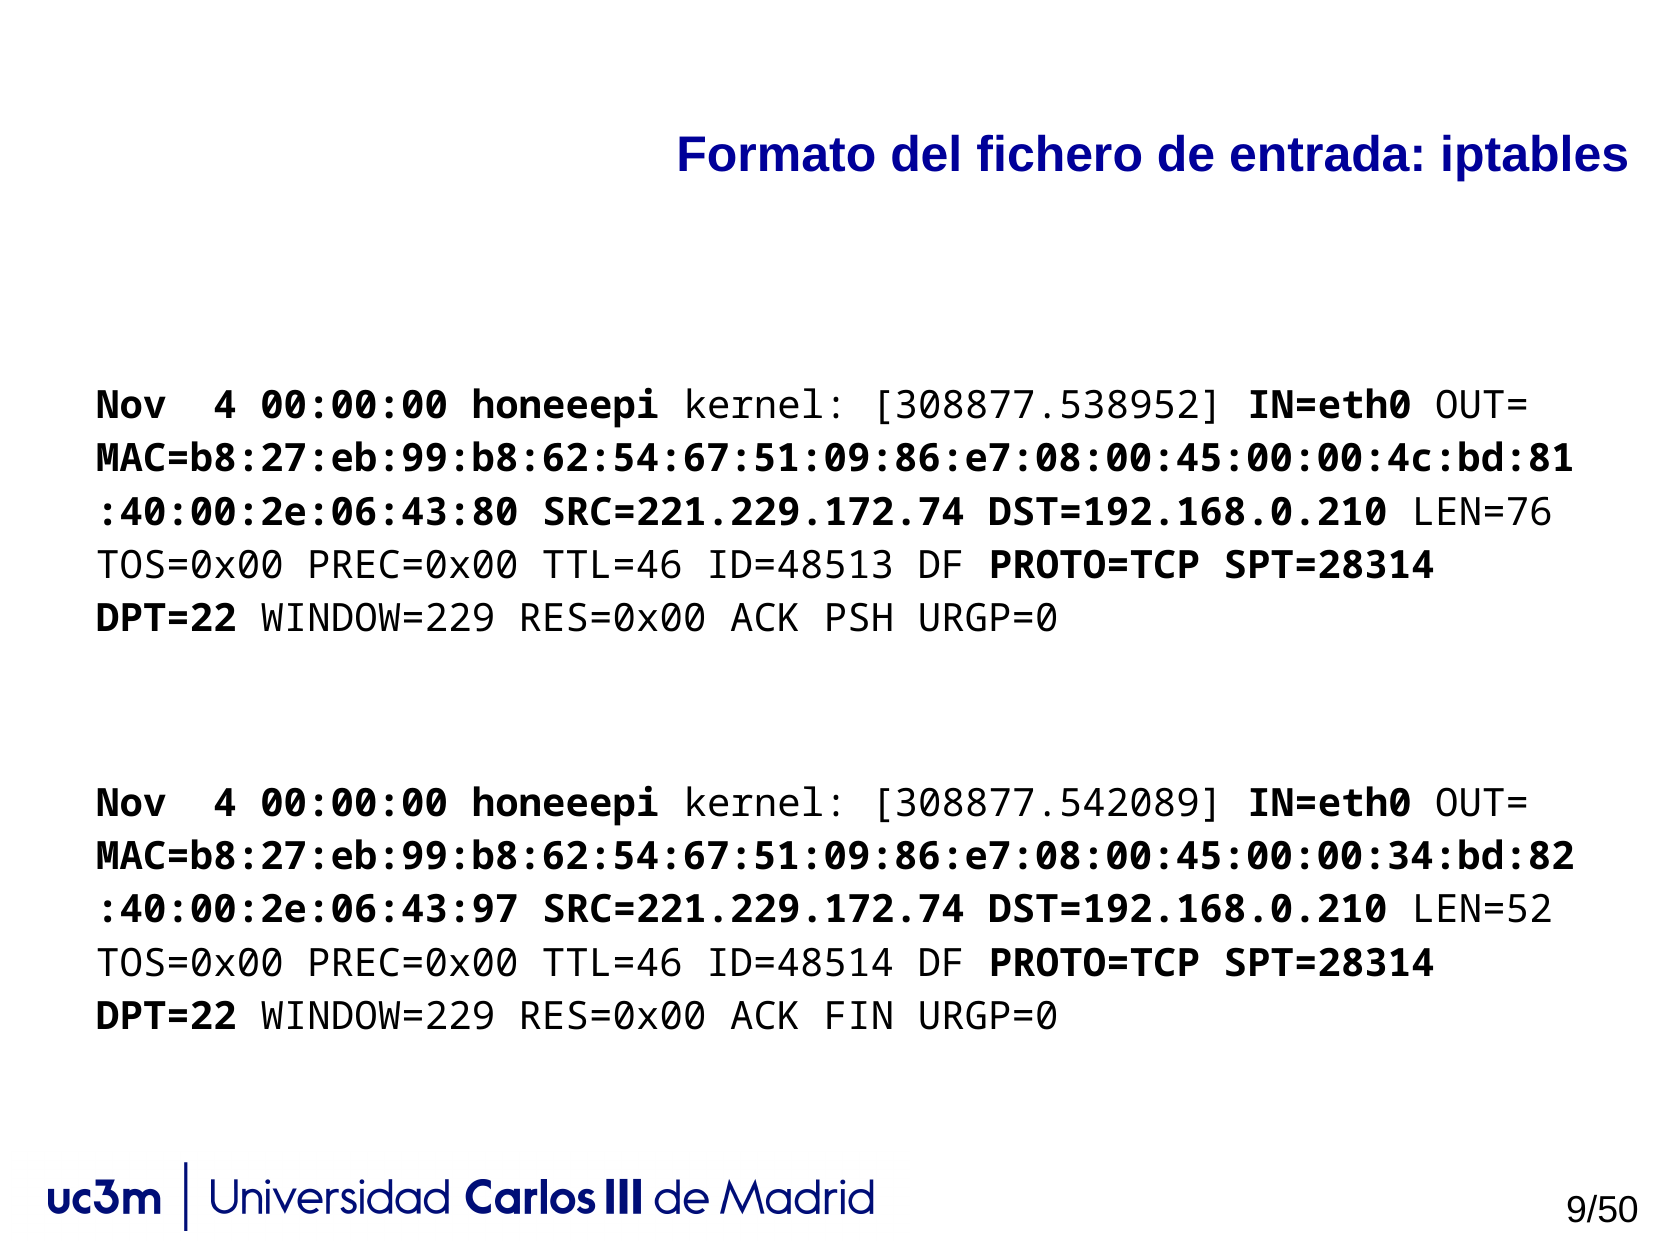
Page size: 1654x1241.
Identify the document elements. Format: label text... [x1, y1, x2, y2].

picture [11, 1151, 910, 1241]
list Nov 4 00:00:00 honeeepi kernel: [308877.538952] IN=eth0 OUT= MAC=b8:27:eb:99:b8:62:54:67:51:09:86:e7:08:00:45:00:00:4c:bd:81:40:00:2e:06:43:80 SRC=221.229.172.74 DST=192.168.0.210 LEN=76 TOS=0x00 PREC=0x00 TTL=46 ID=48513 DF PROTO=TCP SPT=28314 DPT=22 WINDOW=229 RES=0x00 ACK PSH URGP=0 Nov 4 00:00:00 honeeepi kernel: [308877.542089] IN=eth0 OUT= MAC=b8:27:eb:99:b8:62:54:67:51:09:86:e7:08:00:45:00:00:34:bd:82:40:00:2e:06:43:97 SRC=221.229.172.74 DST=192.168.0.210 LEN=52 TOS=0x00 PREC=0x00 TTL=46 ID=48514 DF PROTO=TCP SPT=28314 DPT=22 WINDOW=229 RES=0x00 ACK FIN URGP=0 [95, 192, 1584, 1147]
title Formato del fichero de entrada: iptables [366, 0, 1630, 182]
